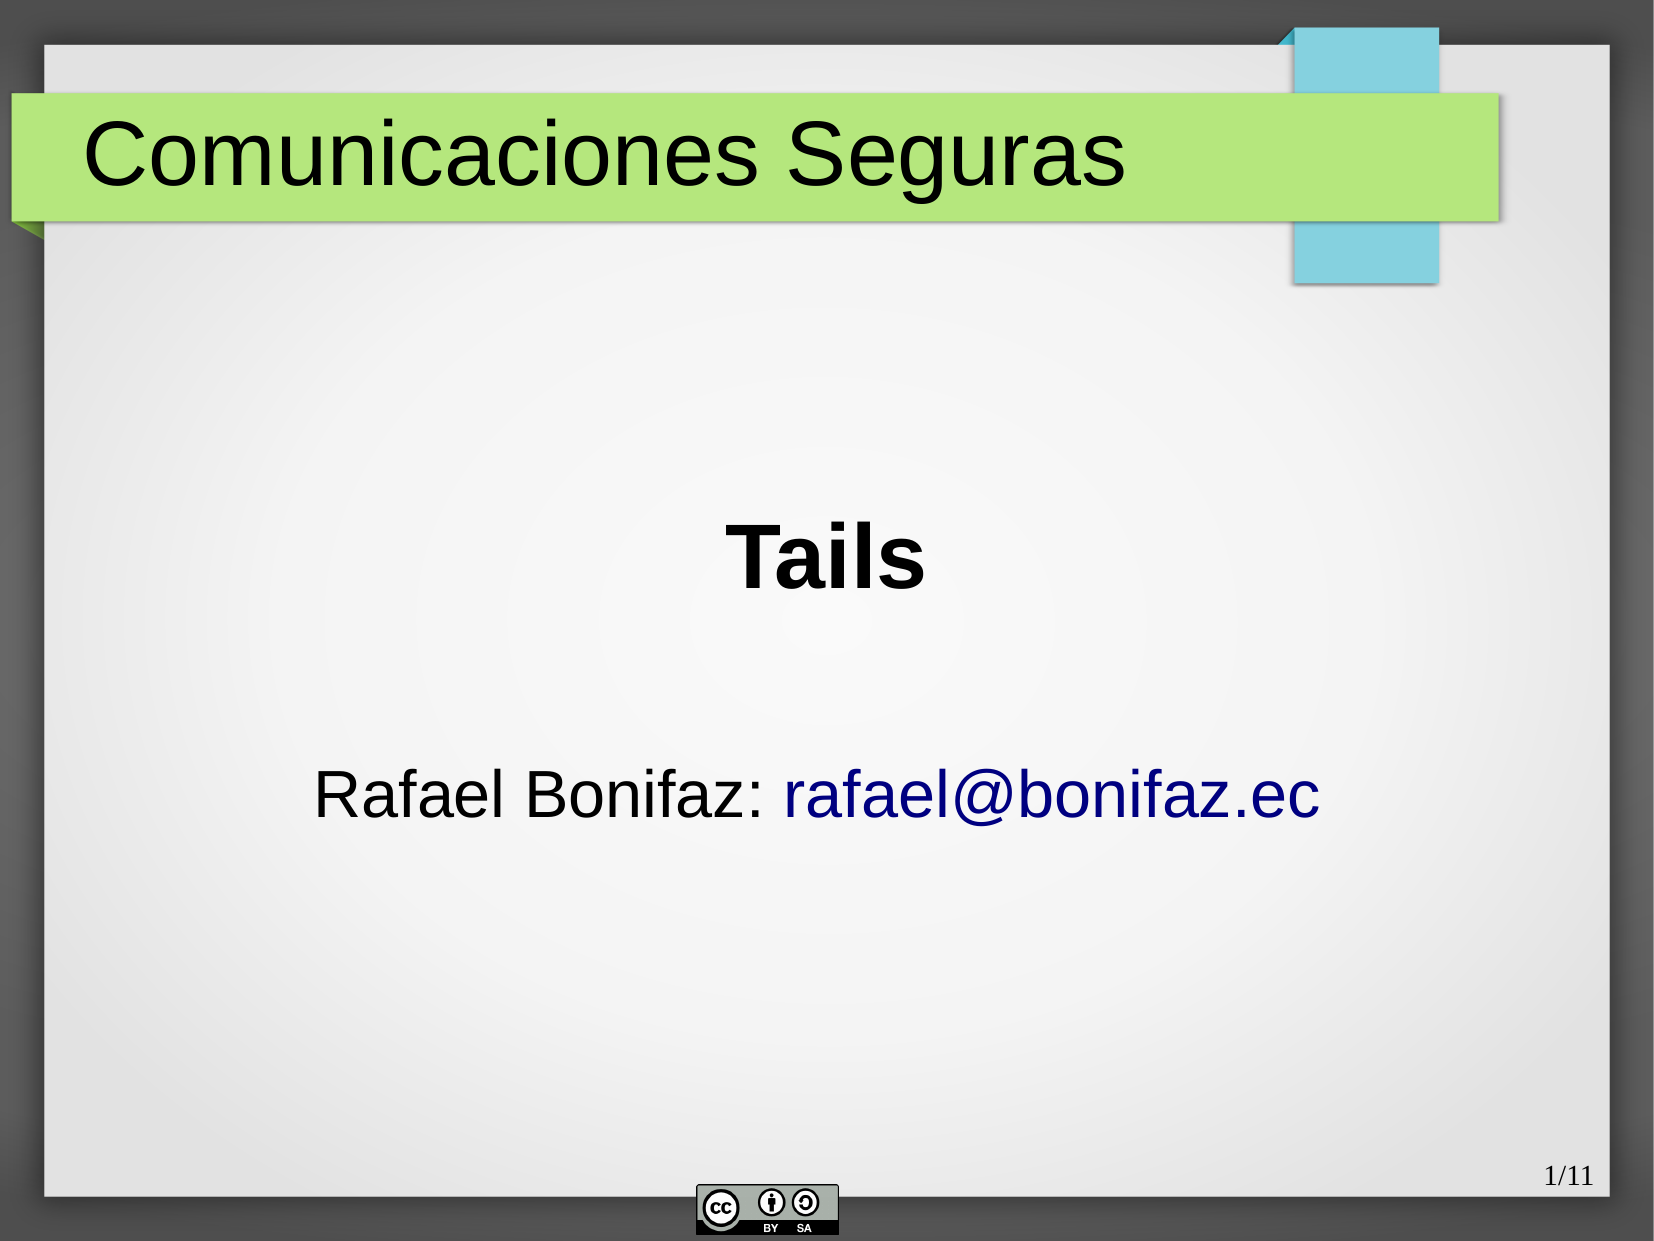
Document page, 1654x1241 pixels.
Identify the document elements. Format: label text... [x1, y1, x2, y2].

picture [0, 0, 1654, 1241]
subtitle Tails Rafael Bonifaz: rafael@bonifaz.ec [82, 295, 1571, 1015]
title Comunicaciones Seguras [82, 94, 1264, 213]
